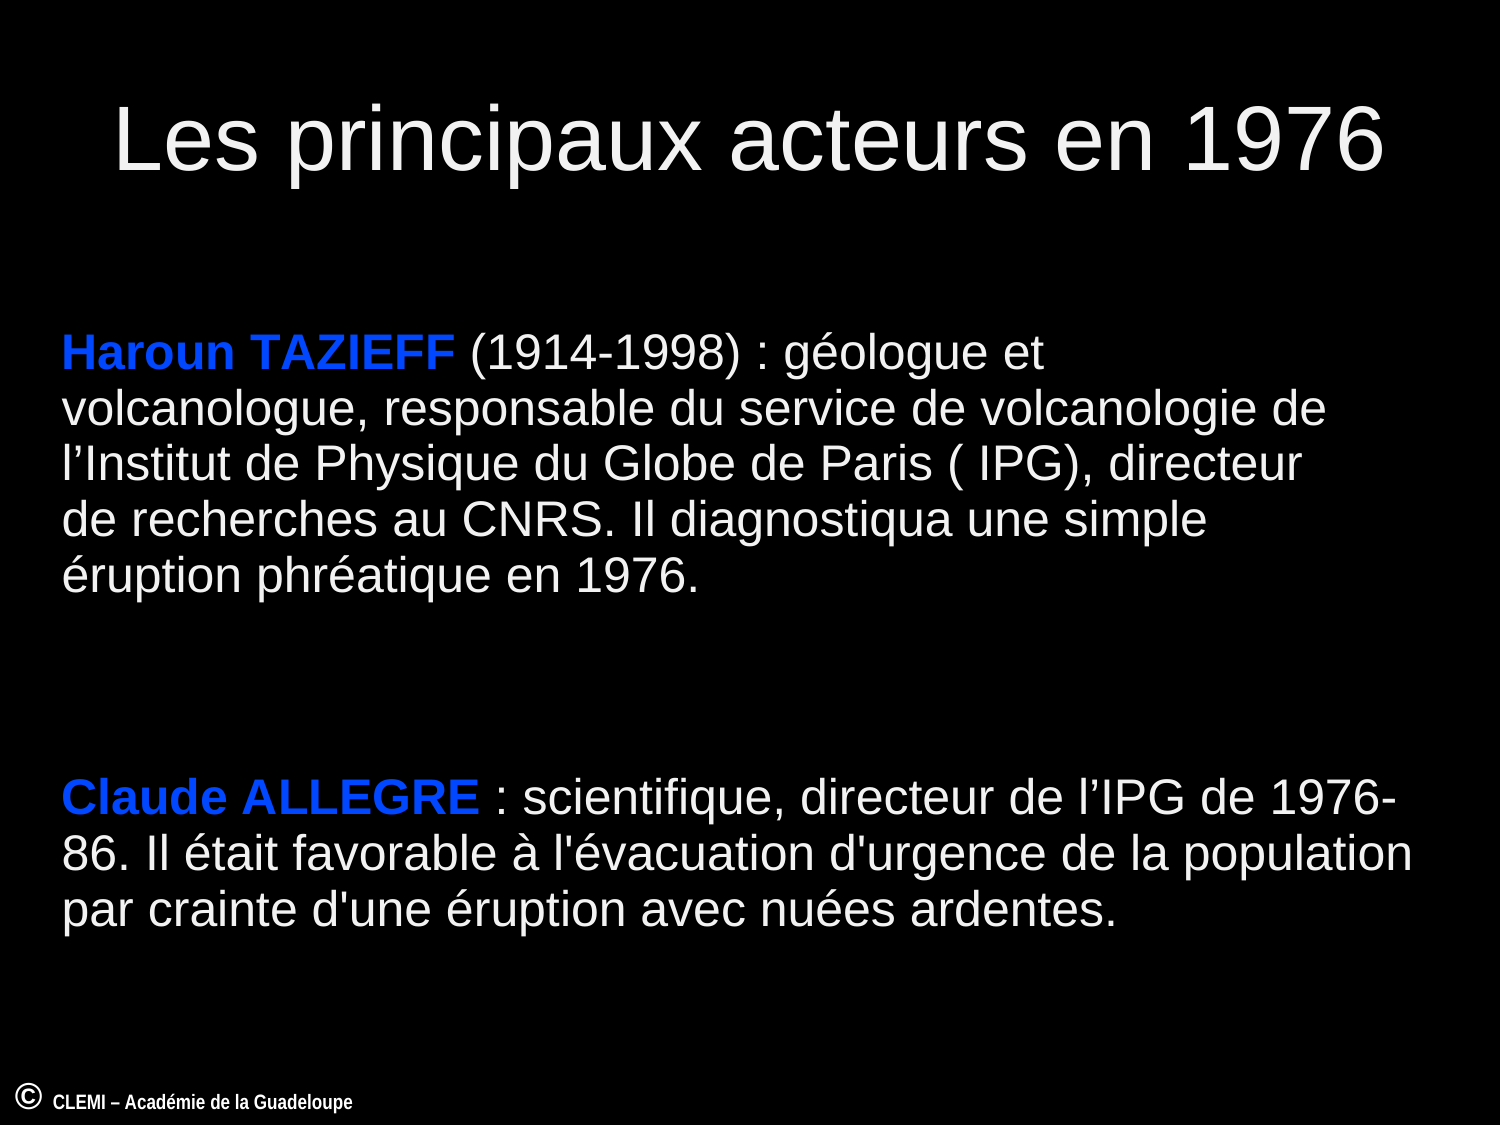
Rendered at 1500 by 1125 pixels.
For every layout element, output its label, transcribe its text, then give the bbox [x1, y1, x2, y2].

text_box Haroun TAZIEFF (1914-1998) : géologue et volcanologue, responsable du service de volcanologie de l’Institut de Physique du Globe de Paris ( IPG), directeur de recherches au CNRS. Il diagnostiqua une simple éruption phréatique en 1976. [46, 316, 1360, 611]
title Les principaux acteurs en 1976 [75, 45, 1426, 233]
text_box Claude ALLEGRE : scientifique, directeur de l’IPG de 1976-86. Il était favorable à l'évacuation d'urgence de la population par crainte d'une éruption avec nuées ardentes. [46, 761, 1442, 945]
text_box © CLEMI – Académie de la Guadeloupe [0, 1067, 575, 1125]
